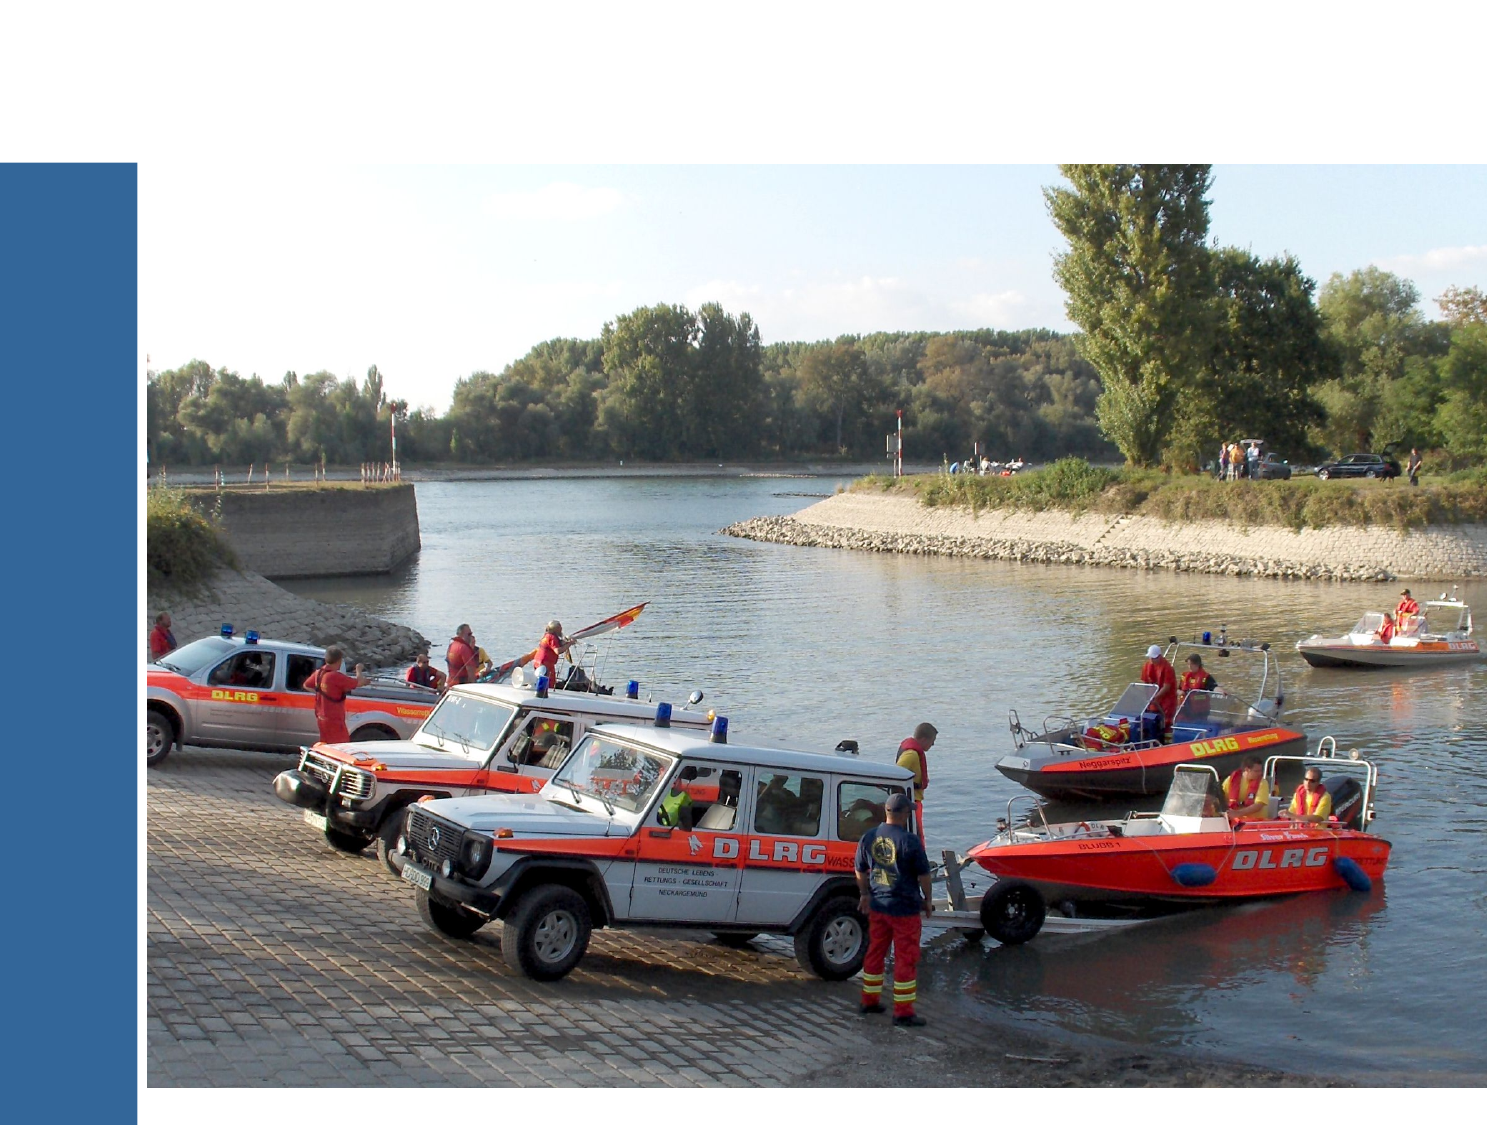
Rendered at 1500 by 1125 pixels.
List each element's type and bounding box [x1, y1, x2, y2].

picture [147, 164, 1487, 1088]
